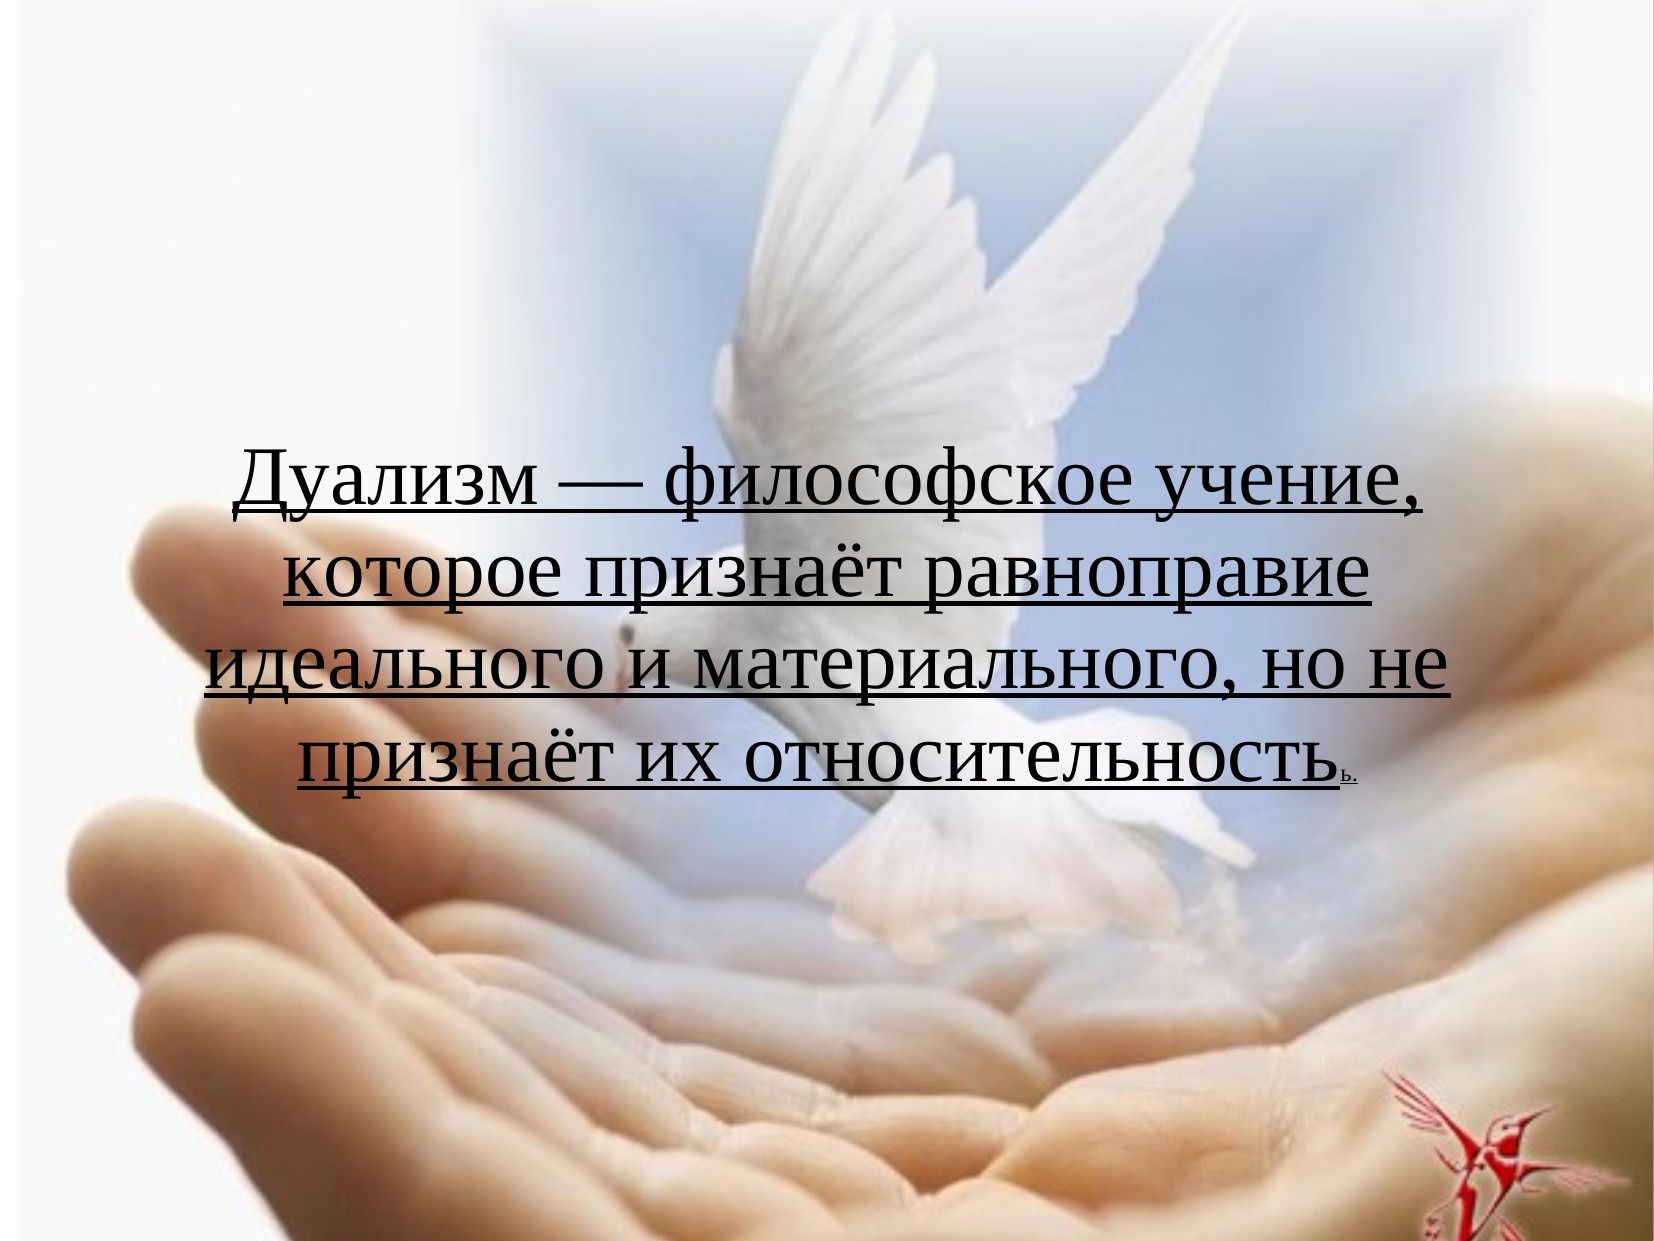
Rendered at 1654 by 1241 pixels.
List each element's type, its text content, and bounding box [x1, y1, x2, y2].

picture [0, 0, 1654, 1241]
subtitle Дуализм — философское учение, которое признаёт равноправие идеального и материального, но не признаёт их относительностьь. [121, 102, 1534, 1126]
